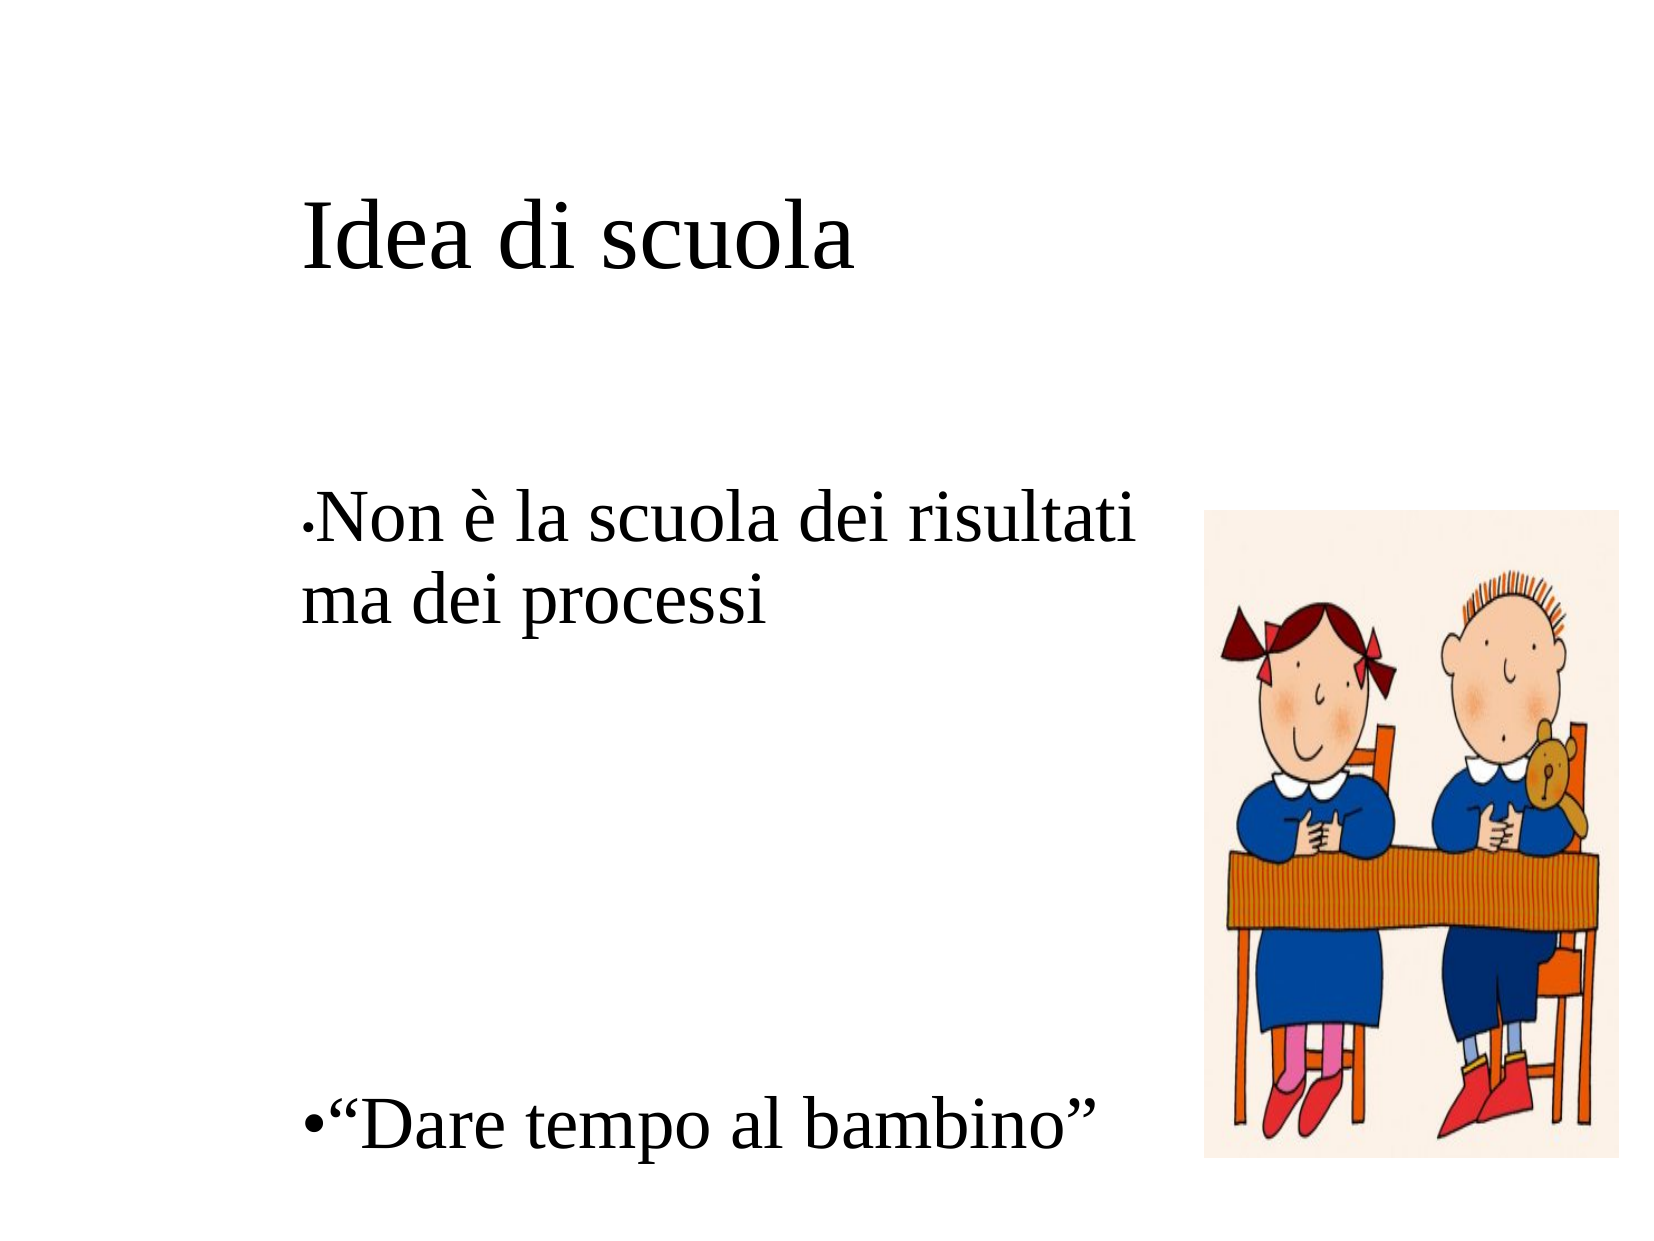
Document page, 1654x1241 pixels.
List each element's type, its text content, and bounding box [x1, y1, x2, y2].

picture [1204, 510, 1619, 1158]
text_box Idea di scuola •Non è la scuola dei risultati ma dei processi •“Dare tempo al bambino” [286, 129, 1217, 1173]
